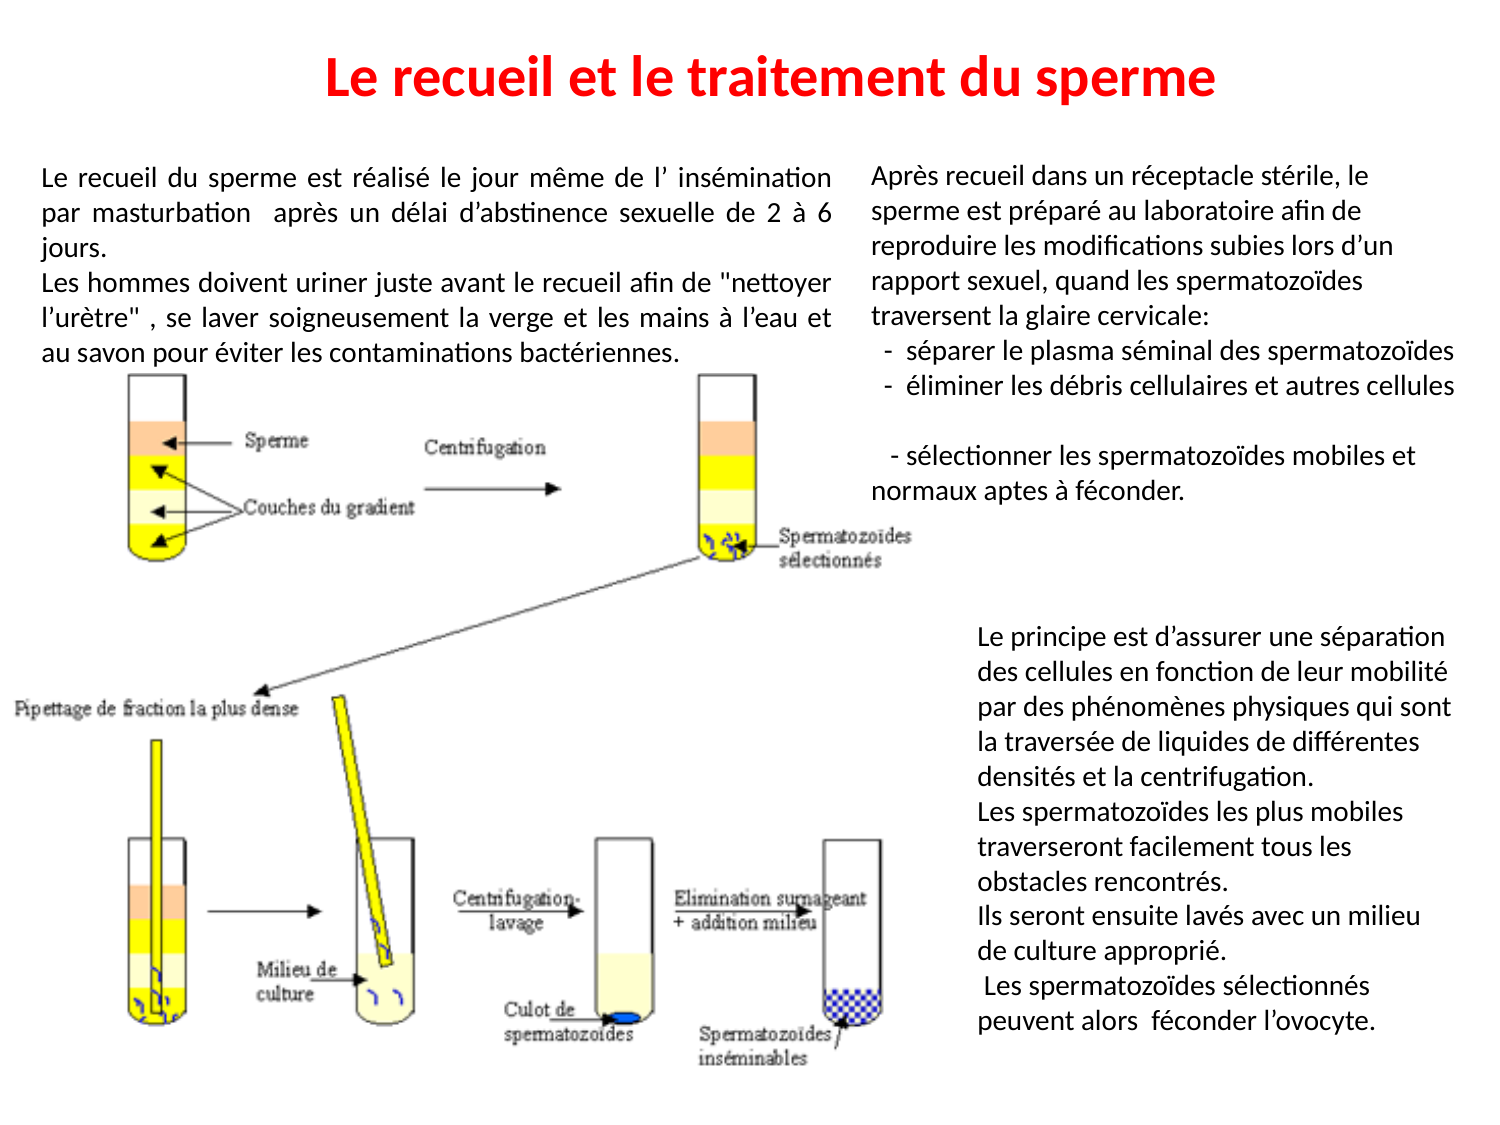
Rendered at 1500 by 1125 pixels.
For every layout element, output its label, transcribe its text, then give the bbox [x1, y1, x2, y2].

text_box Le principe est d’assurer une séparation des cellules en fonction de leur mobilité par des phénomènes physiques qui sont la traversée de liquides de différentes densités et la centrifugation. Les spermatozoïdes les plus mobiles traverseront facilement tous les obstacles rencontrés. Ils seront ensuite lavés avec un milieu de culture approprié. Les spermatozoïdes sélectionnés peuvent alors féconder l’ovocyte. [962, 609, 1471, 1079]
text_box Après recueil dans un réceptacle stérile, le sperme est préparé au laboratoire afin de reproduire les modifications subies lors d’un rapport sexuel, quand les spermatozoïdes traversent la glaire cervicale: - séparer le plasma séminal des spermatozoïdes - éliminer les débris cellulaires et autres cellules - sélectionner les spermatozoïdes mobiles et normaux aptes à féconder. [856, 148, 1477, 549]
text_box Le recueil du sperme est réalisé le jour même de l’ insémination par masturbation après un délai d’abstinence sexuelle de 2 à 6 jours. Les hommes doivent uriner juste avant le recueil afin de "nettoyer l’urètre" , se laver soigneusement la verge et les mains à l’eau et au savon pour éviter les contaminations bactériennes. [41, 158, 833, 373]
text_box Le recueil et le traitement du sperme [301, 30, 1500, 116]
picture [0, 373, 951, 1080]
